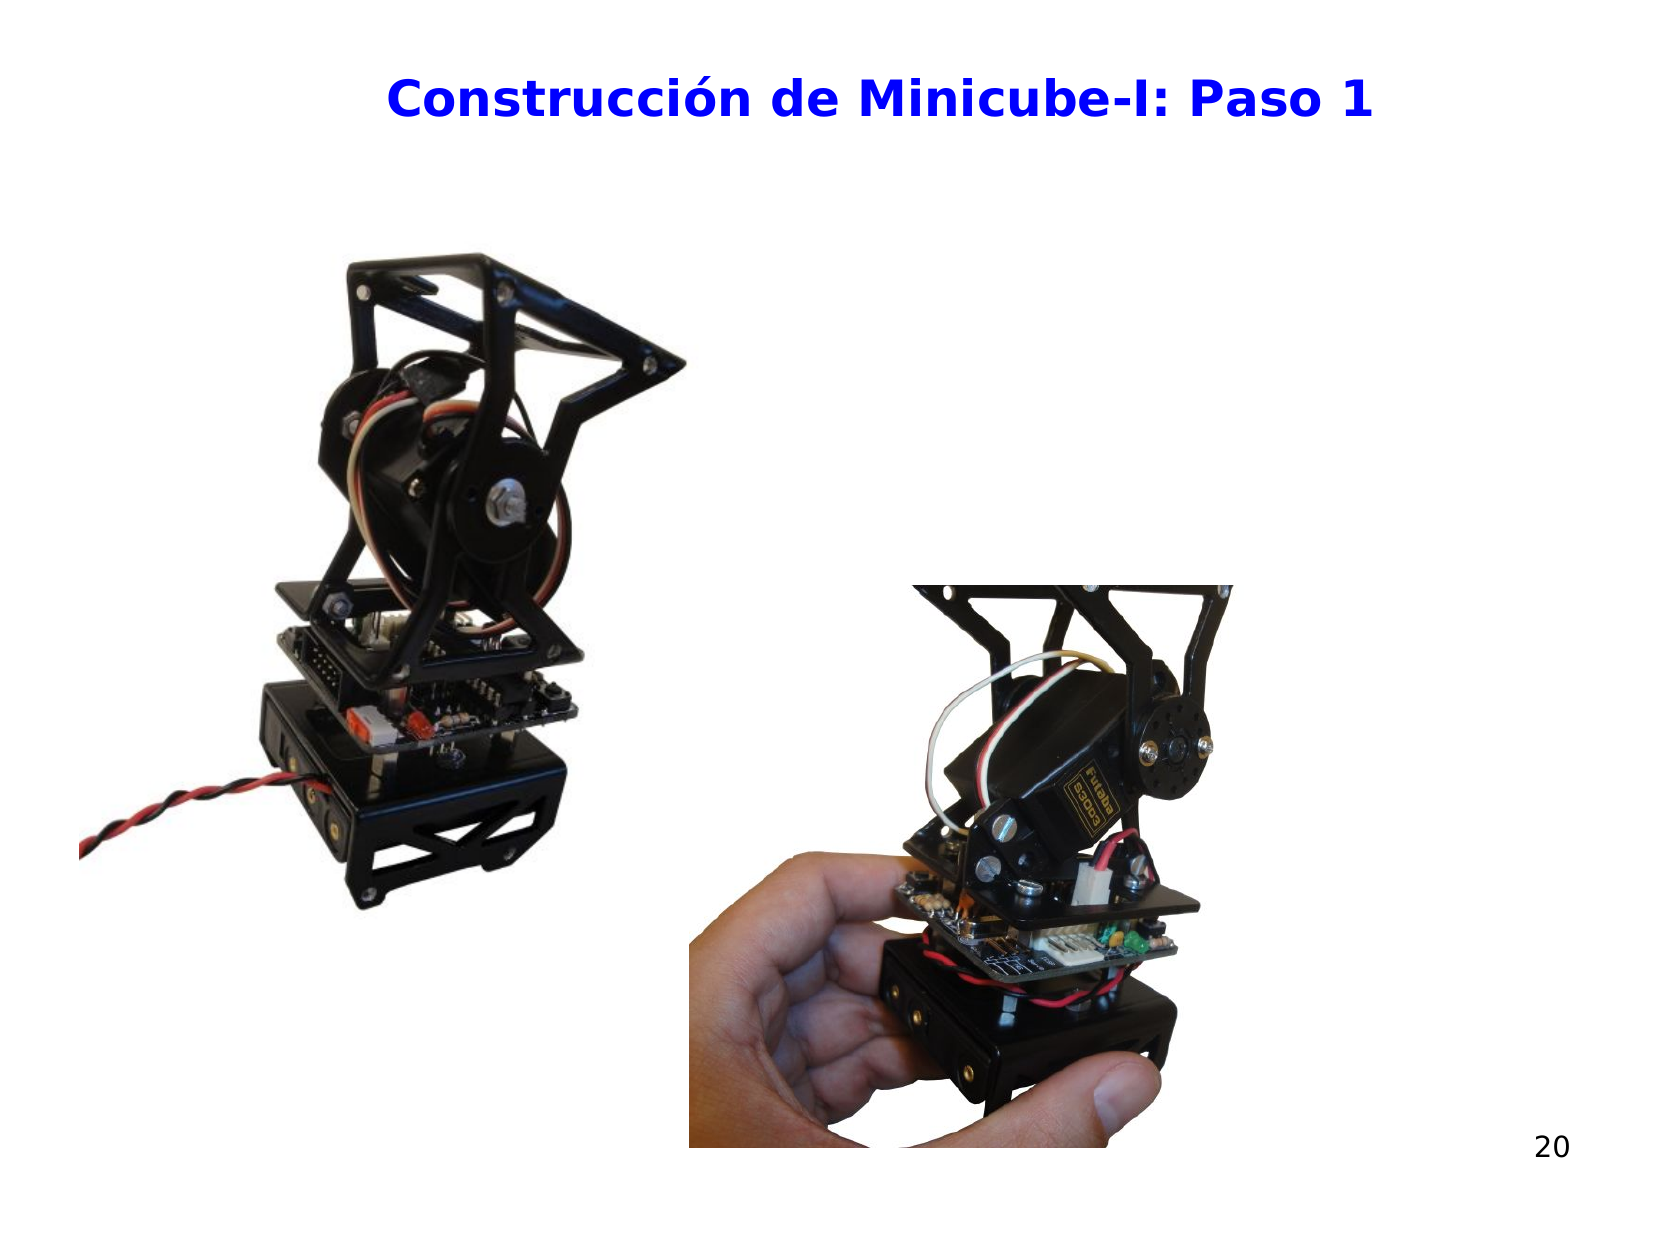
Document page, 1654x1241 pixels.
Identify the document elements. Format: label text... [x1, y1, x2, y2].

text_box Construcción de Minicube-I: Paso 1 [371, 63, 1391, 137]
picture [79, 139, 1439, 1148]
